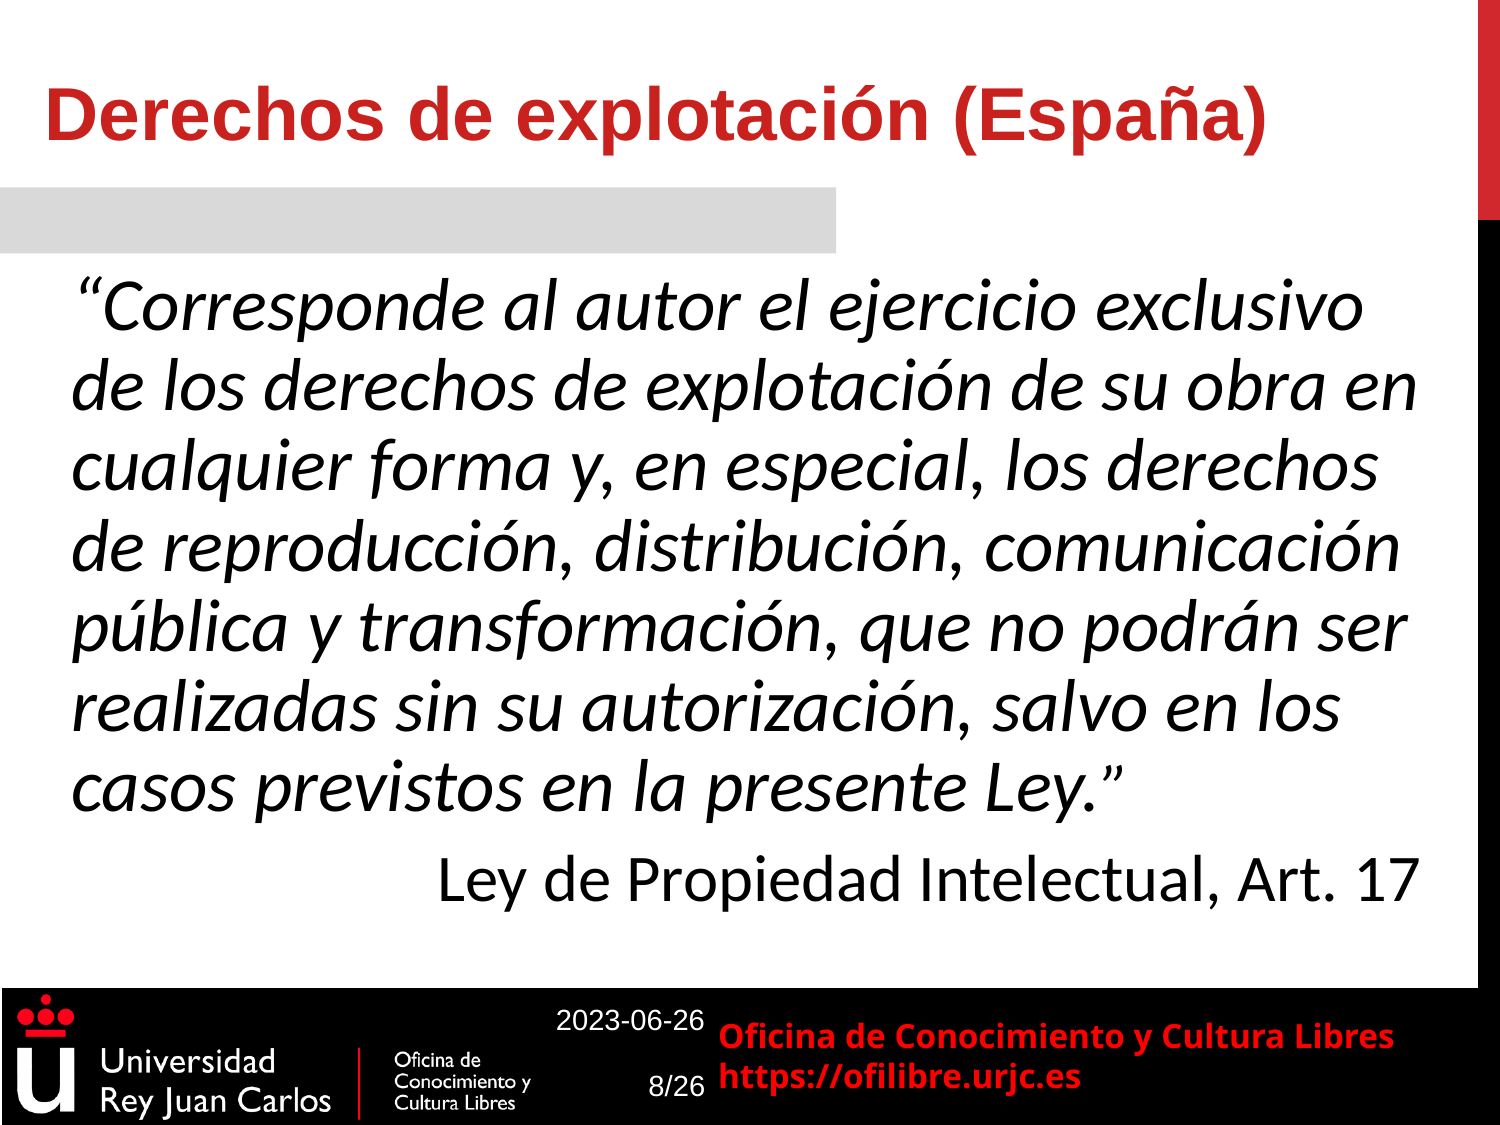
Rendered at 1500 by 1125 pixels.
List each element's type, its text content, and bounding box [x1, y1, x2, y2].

text_box Derechos de explotación (España) [30, 64, 1306, 248]
text_box “Corresponde al autor el ejercicio exclusivo de los derechos de explotación de su obra en cualquier forma y, en especial, los derechos de reproducción, distribución, comunicación pública y transformación, que no podrán ser realizadas sin su autorización, salvo en los casos previstos en la presente Ley.” Ley de Propiedad Intelectual, Art. 17 [56, 261, 1437, 937]
picture [17, 994, 531, 1120]
title [75, 7, 1425, 196]
